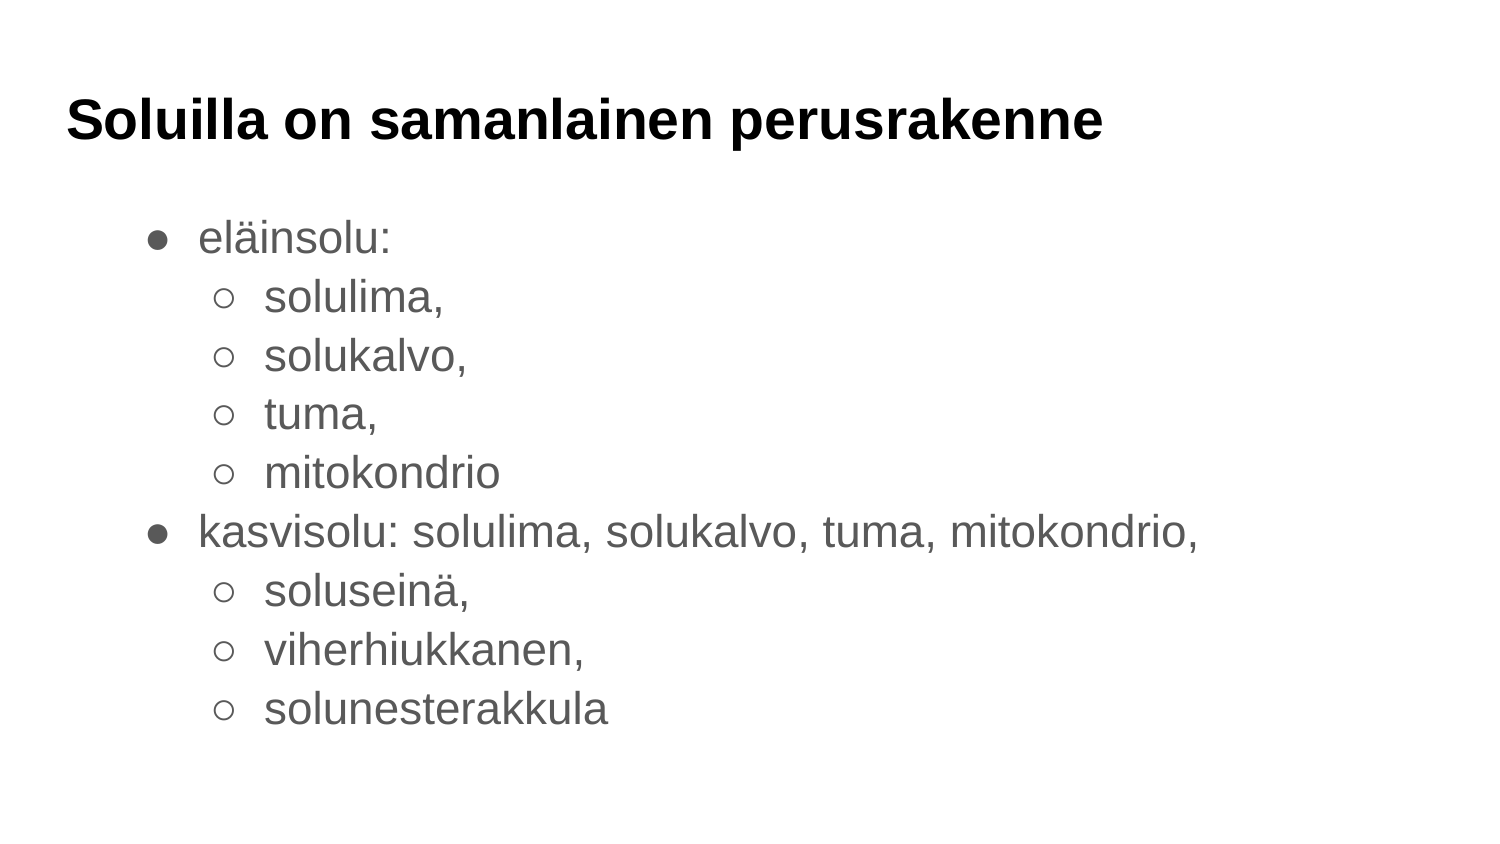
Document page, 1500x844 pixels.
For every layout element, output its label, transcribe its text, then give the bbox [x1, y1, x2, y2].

title Soluilla on samanlainen perusrakenne [51, 72, 1449, 167]
list eläinsolu: solulima, solukalvo, tuma, mitokondrio kasvisolu: solulima, solukalvo, tuma, mitokondrio, soluseinä, viherhiukkanen, solunesterakkula [51, 189, 1449, 750]
